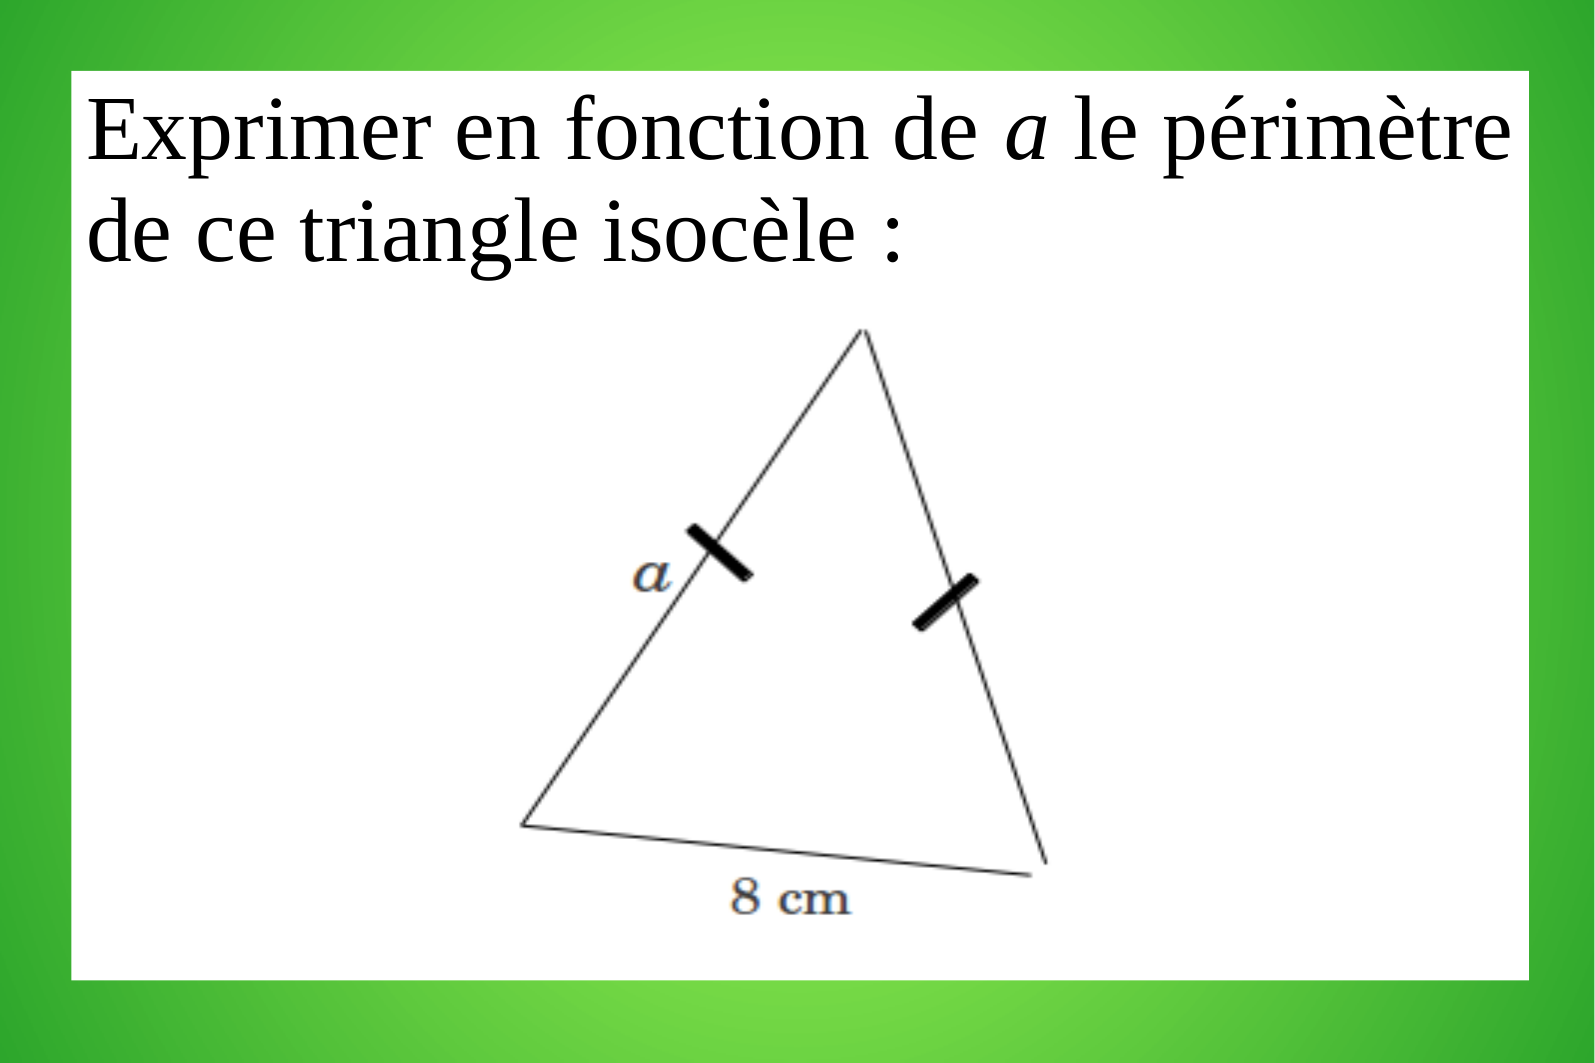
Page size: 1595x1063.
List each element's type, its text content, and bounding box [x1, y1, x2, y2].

text_box Exprimer en fonction de a le périmètre de ce triangle isocèle : [71, 70, 1529, 981]
picture [0, 0, 1595, 1063]
